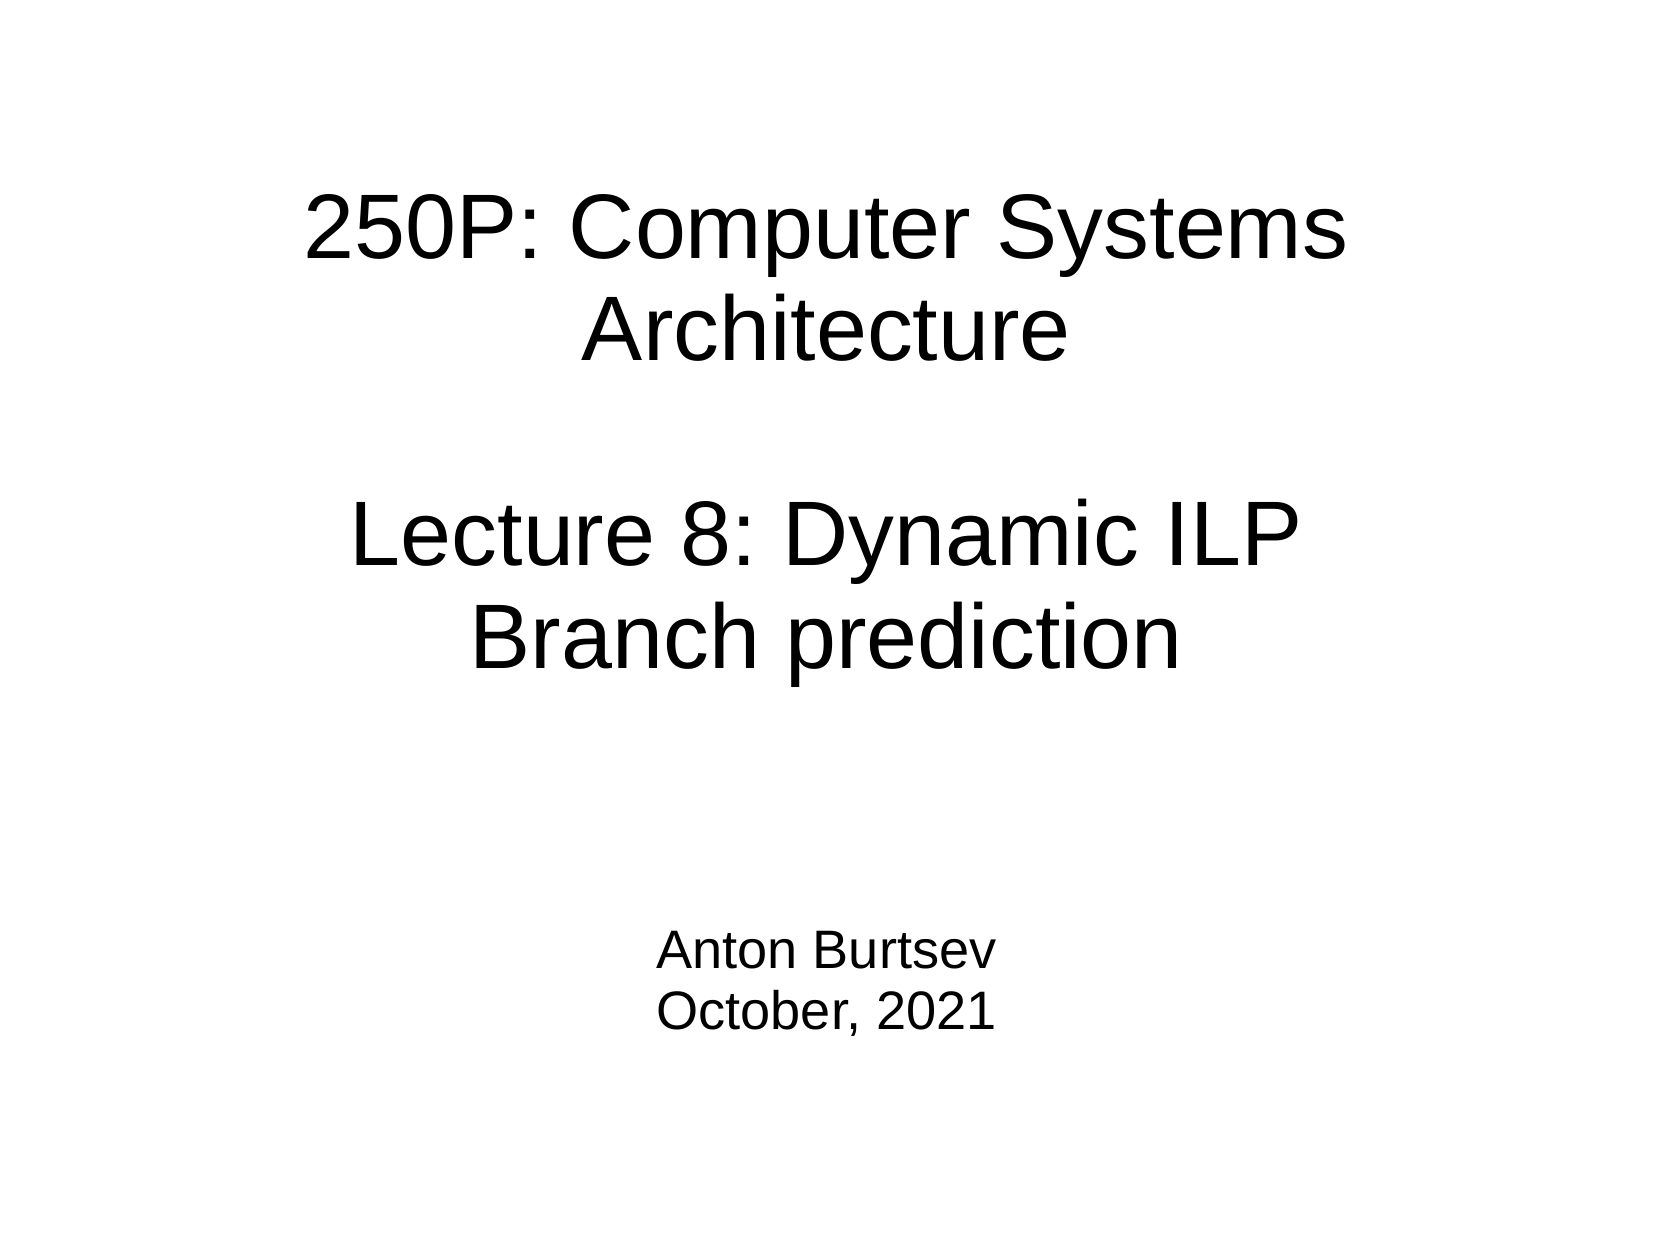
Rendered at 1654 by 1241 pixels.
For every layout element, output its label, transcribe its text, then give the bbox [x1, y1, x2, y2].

subtitle Anton Burtsev October, 2021 [82, 637, 1571, 1109]
title 250P: Computer Systems Architecture Lecture 8: Dynamic ILP Branch prediction [82, 113, 1571, 637]
